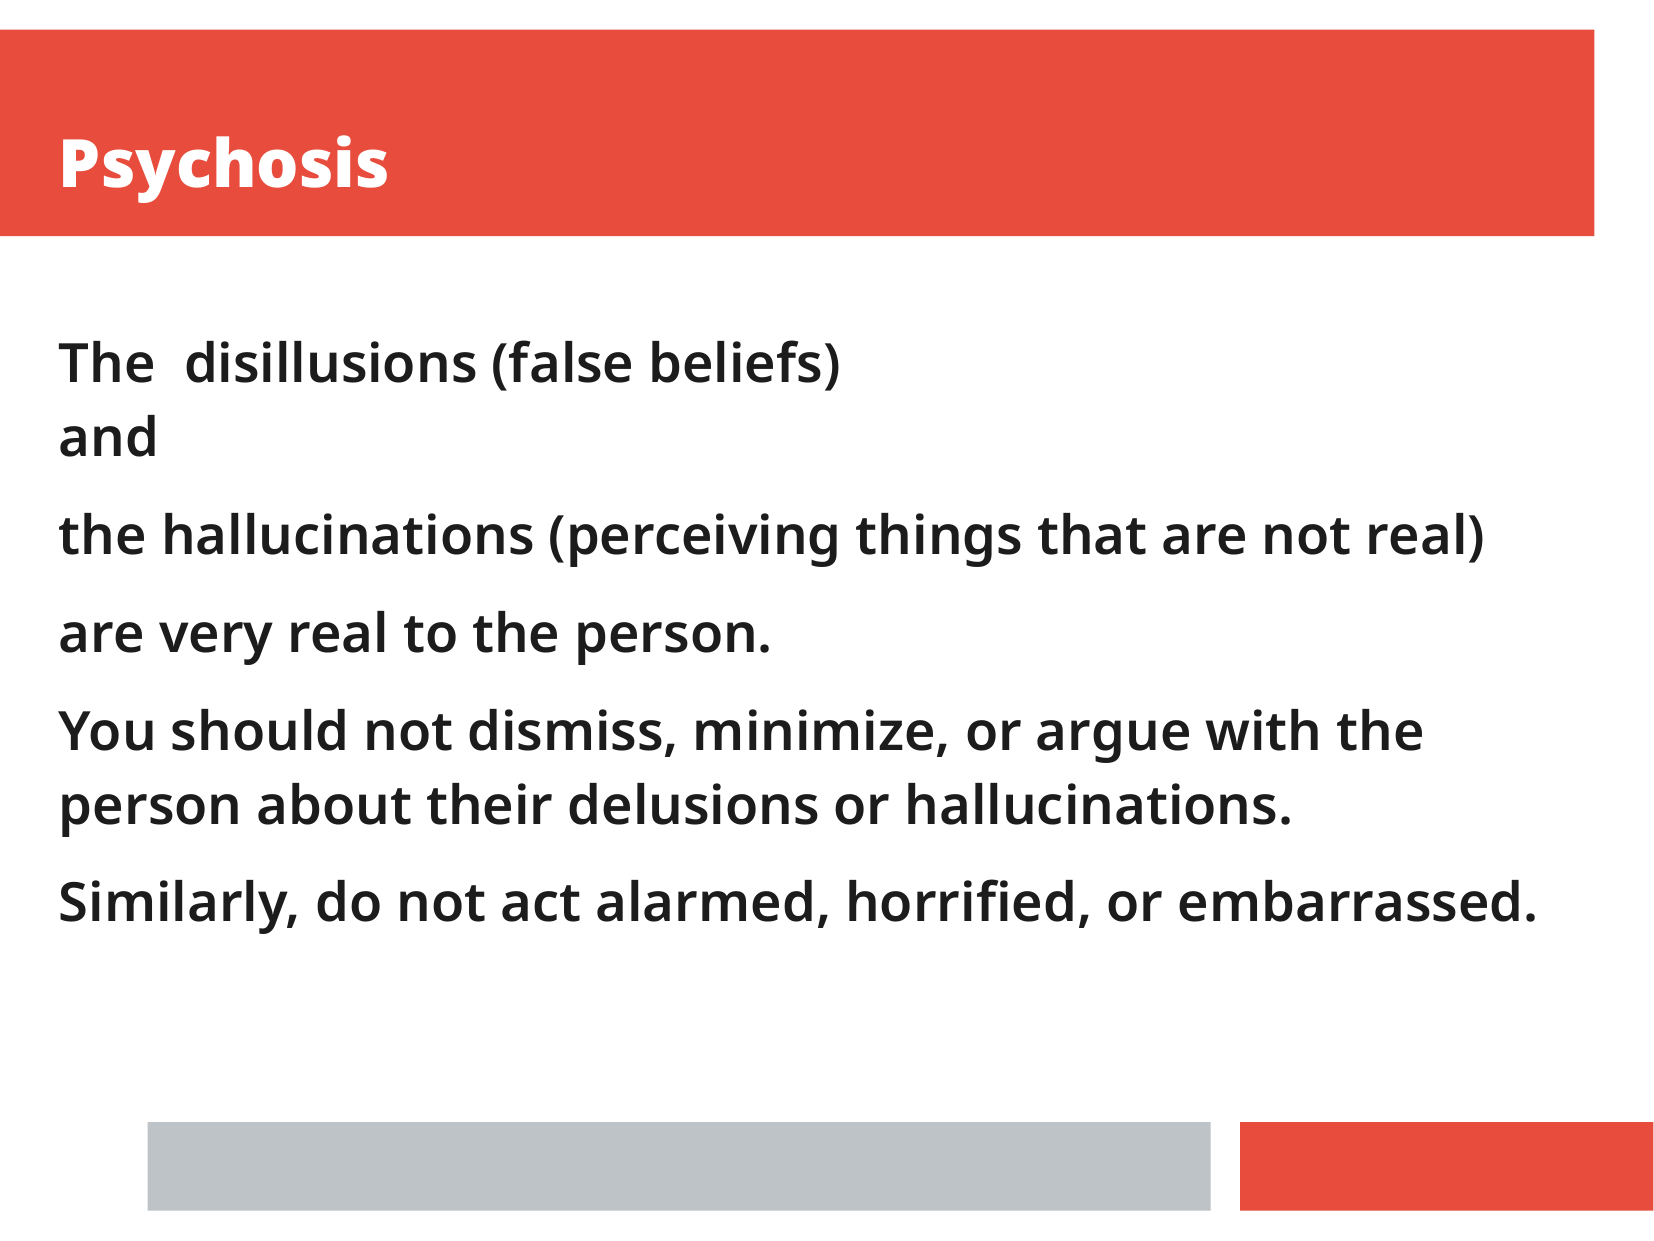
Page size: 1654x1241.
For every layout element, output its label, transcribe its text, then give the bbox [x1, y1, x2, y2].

list The disillusions (false beliefs) and the hallucinations (perceiving things that are not real) are very real to the person. You should not dismiss, minimize, or argue with the person about their delusions or hallucinations. Similarly, do not act alarmed, horrified, or embarrassed. [59, 324, 1565, 1093]
title Psychosis [59, 59, 1595, 207]
